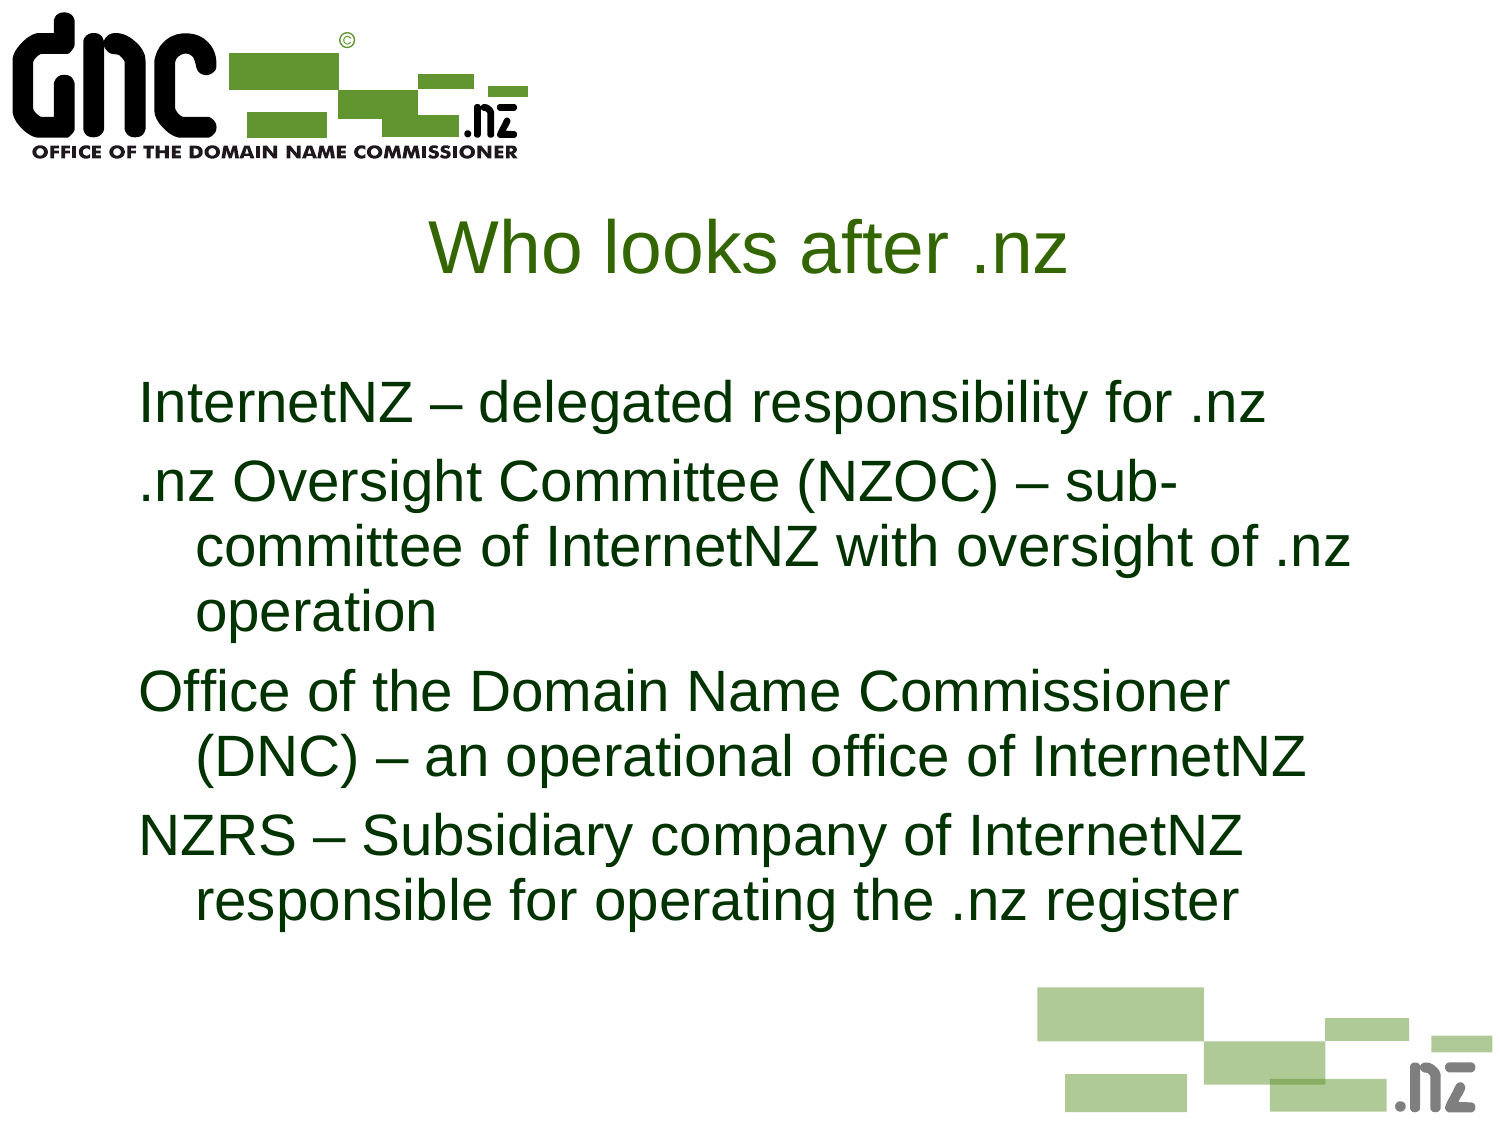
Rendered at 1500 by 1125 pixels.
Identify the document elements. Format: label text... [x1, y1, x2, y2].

title Who looks after .nz [112, 172, 1388, 323]
list InternetNZ – delegated responsibility for .nz .nz Oversight Committee (NZOC) – sub-committee of InternetNZ with oversight of .nz operation Office of the Domain Name Commissioner (DNC) – an operational office of InternetNZ NZRS – Subsidiary company of InternetNZ responsible for operating the .nz register [123, 361, 1387, 1025]
